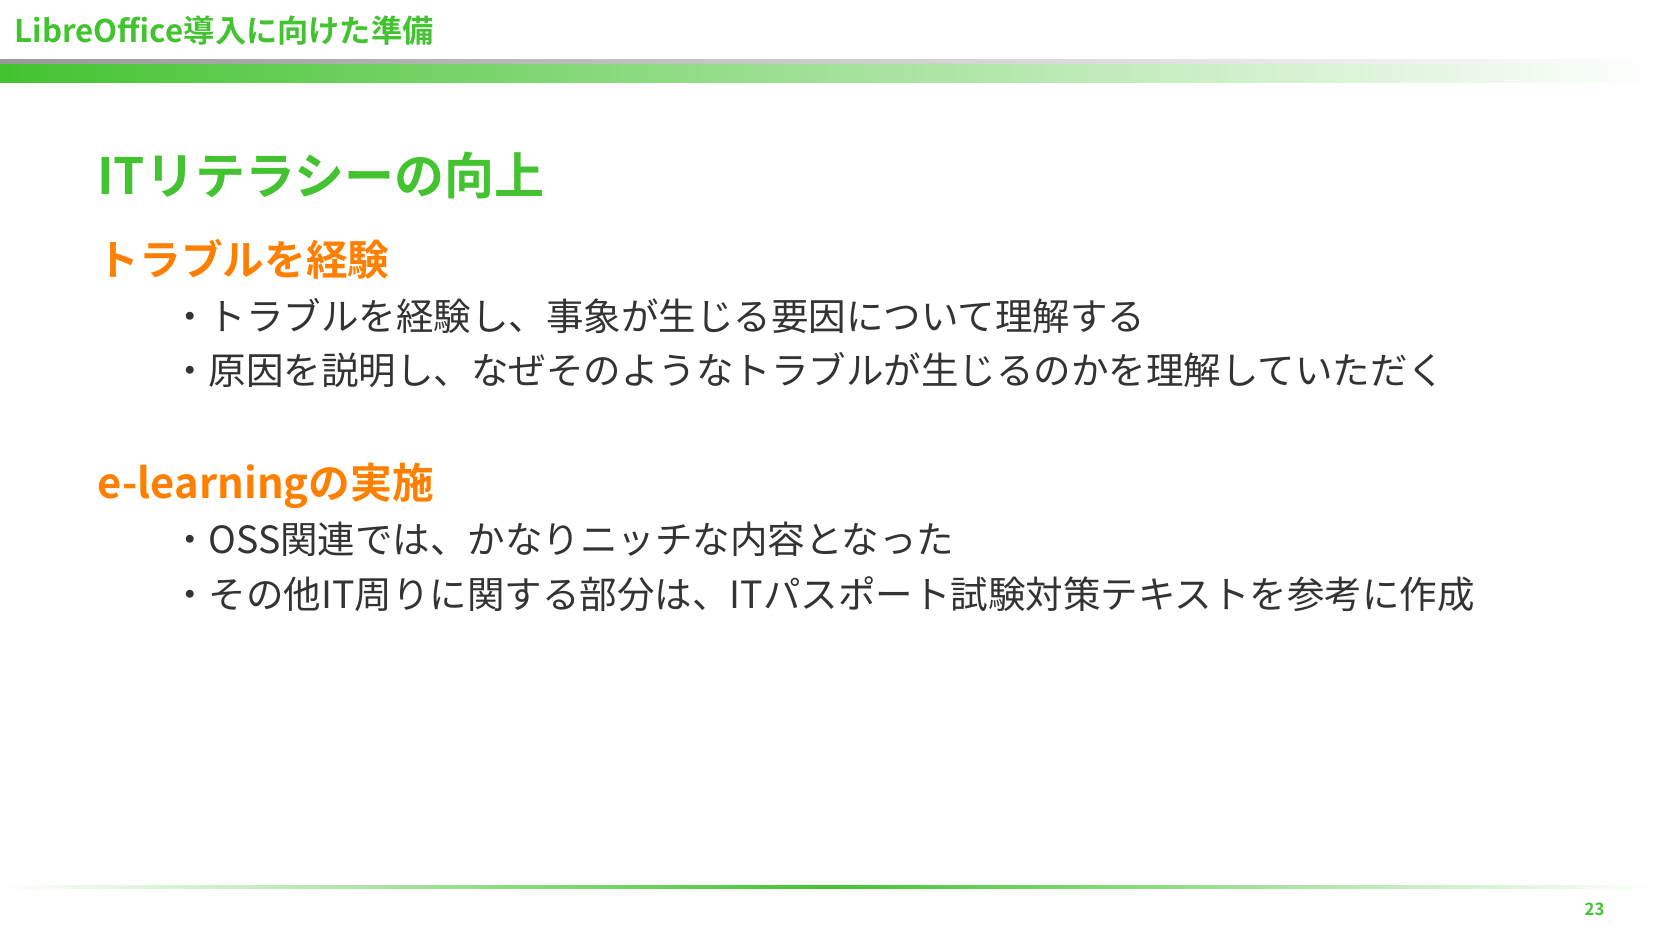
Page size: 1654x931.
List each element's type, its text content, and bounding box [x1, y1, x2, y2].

text_box <番号> [1535, 888, 1654, 928]
text_box ITリテラシーの向上 トラブルを経験 ・トラブルを経験し、事象が生じる要因について理解する ・原因を説明し、なぜそのようなトラブルが生じるのかを理解していただく e-learningの実施 ・OSS関連では、かなりニッチな内容となった ・その他IT周りに関する部分は、ITパスポート試験対策テキストを参考に作成 [82, 129, 1565, 839]
text_box [0, 59, 1654, 83]
text_box LibreOffice導入に向けた準備 [0, 0, 1376, 59]
text_box [0, 885, 1654, 889]
